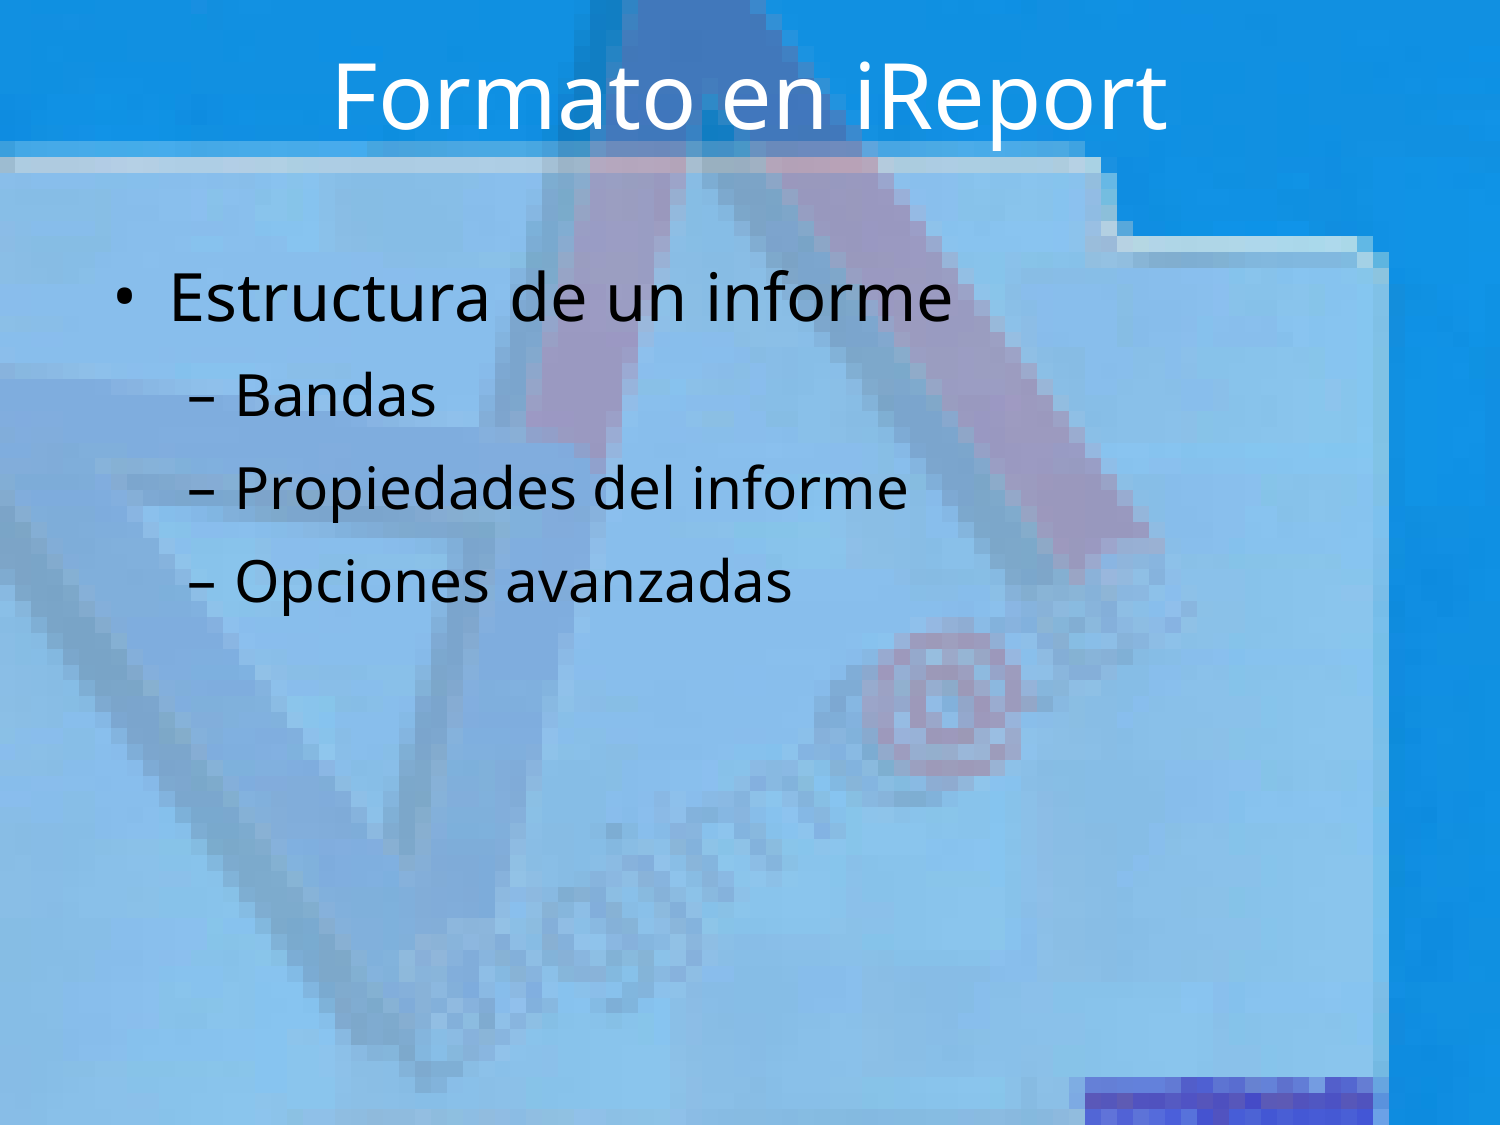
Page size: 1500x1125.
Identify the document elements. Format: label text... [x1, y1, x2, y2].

list Estructura de un informe Bandas Propiedades del informe Opciones avanzadas [112, 249, 1388, 1001]
title Formato en iReport [112, 0, 1388, 214]
picture [0, 0, 1500, 1125]
